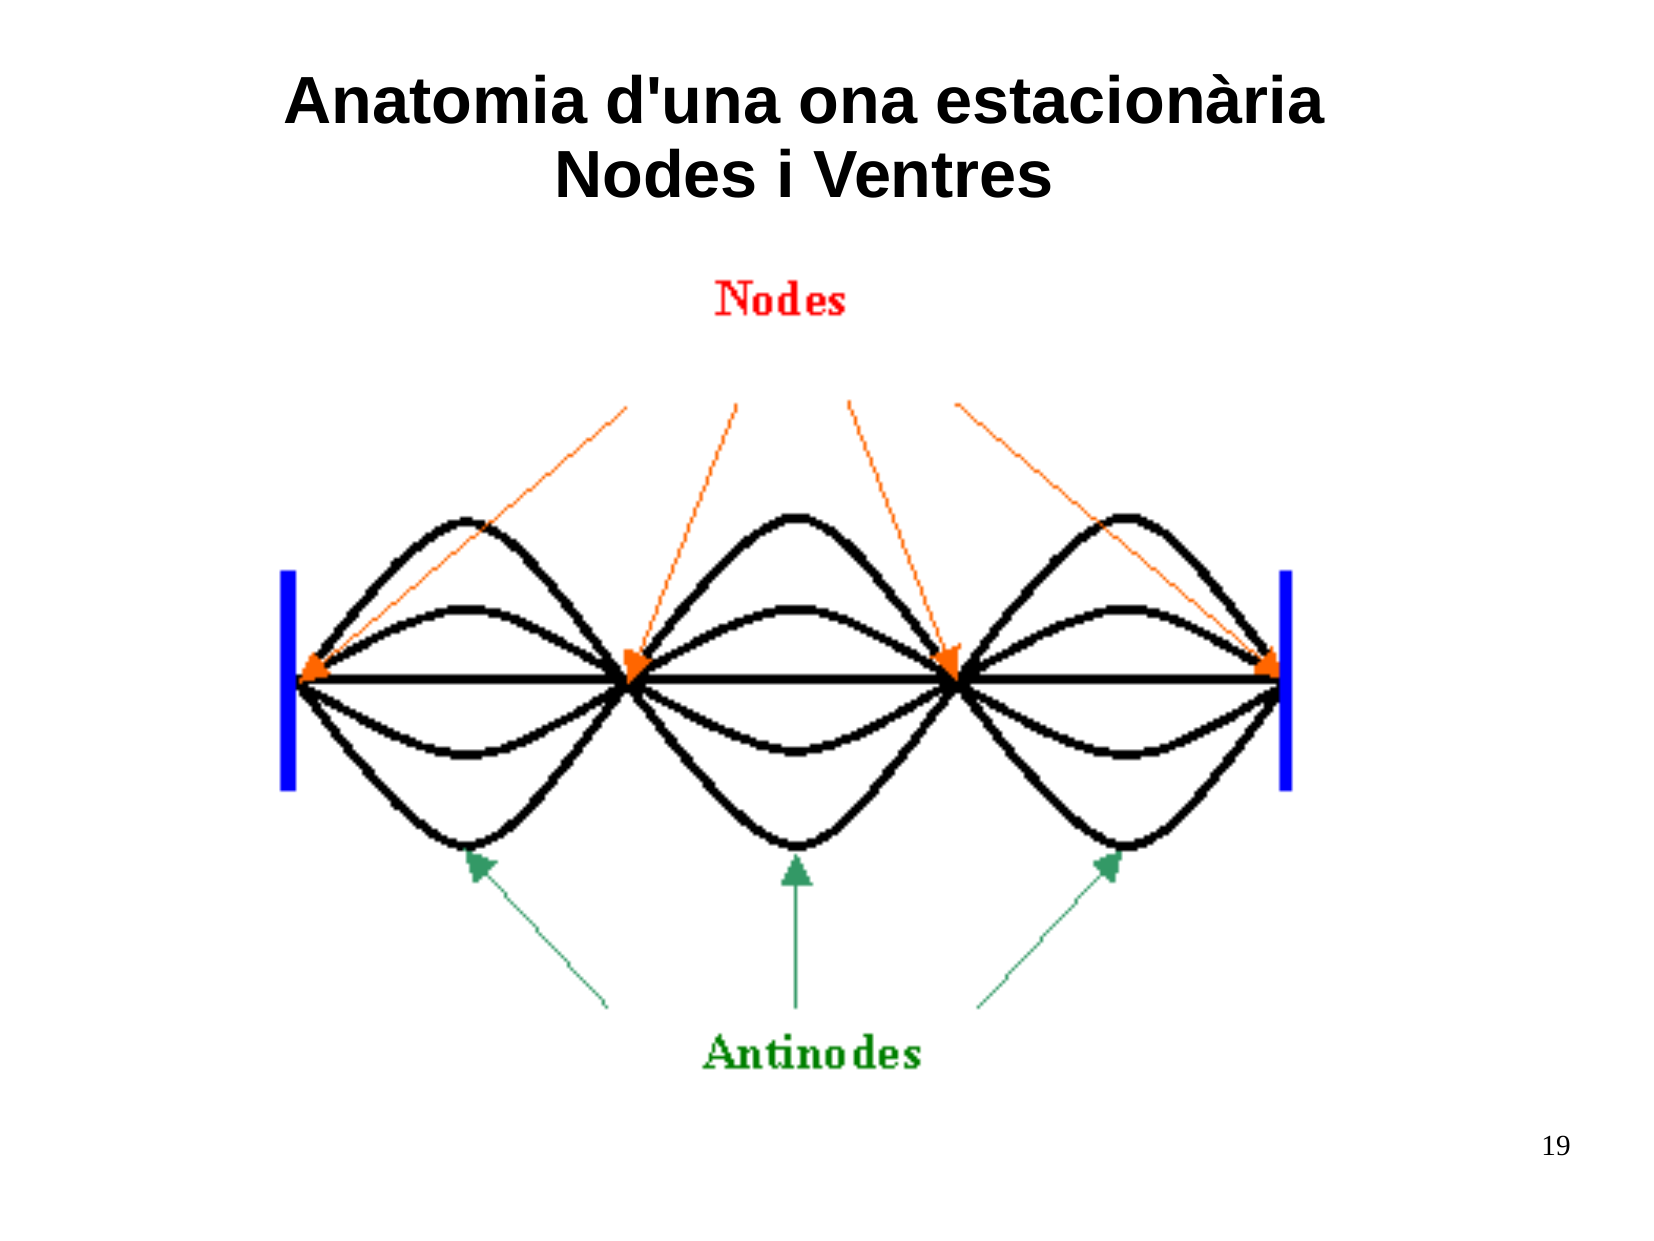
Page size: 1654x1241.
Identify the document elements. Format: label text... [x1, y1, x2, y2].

text_box Anatomia d'una ona estacionària Nodes i Ventres [152, 55, 1457, 220]
picture [212, 269, 1394, 1120]
